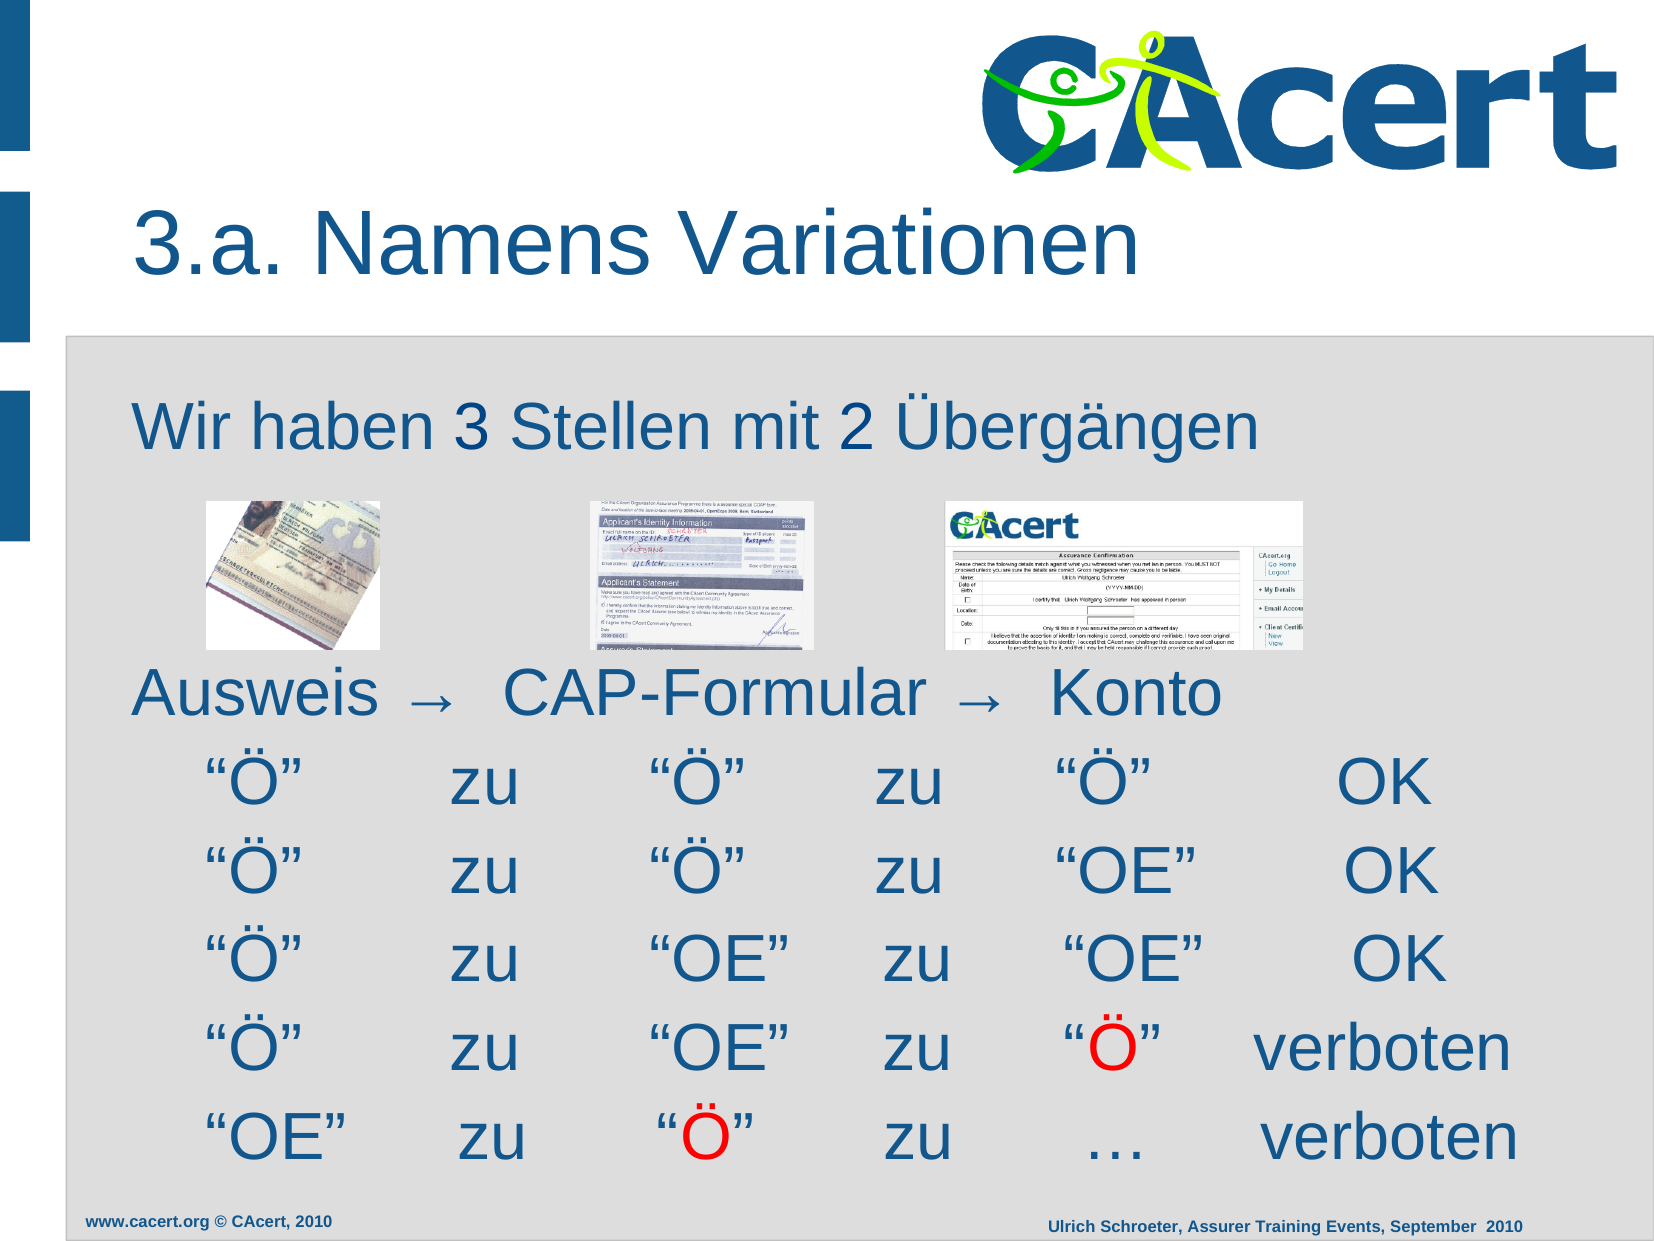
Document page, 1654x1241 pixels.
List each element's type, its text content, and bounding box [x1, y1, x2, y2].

picture [590, 501, 814, 650]
picture [944, 501, 1303, 650]
text_box Wir haben 3 Stellen mit 2 Übergängen Ausweis → CAP-Formular → Konto “Ö” zu “Ö” zu “Ö” OK “Ö” zu “Ö” zu “OE” OK “Ö” zu “OE” zu “OE” OK “Ö” zu “OE” zu “Ö” verboten “OE” zu “Ö” zu … verboten [117, 367, 1536, 1182]
text_box 3.a. Namens Variationen [118, 184, 1158, 302]
picture [206, 501, 380, 650]
